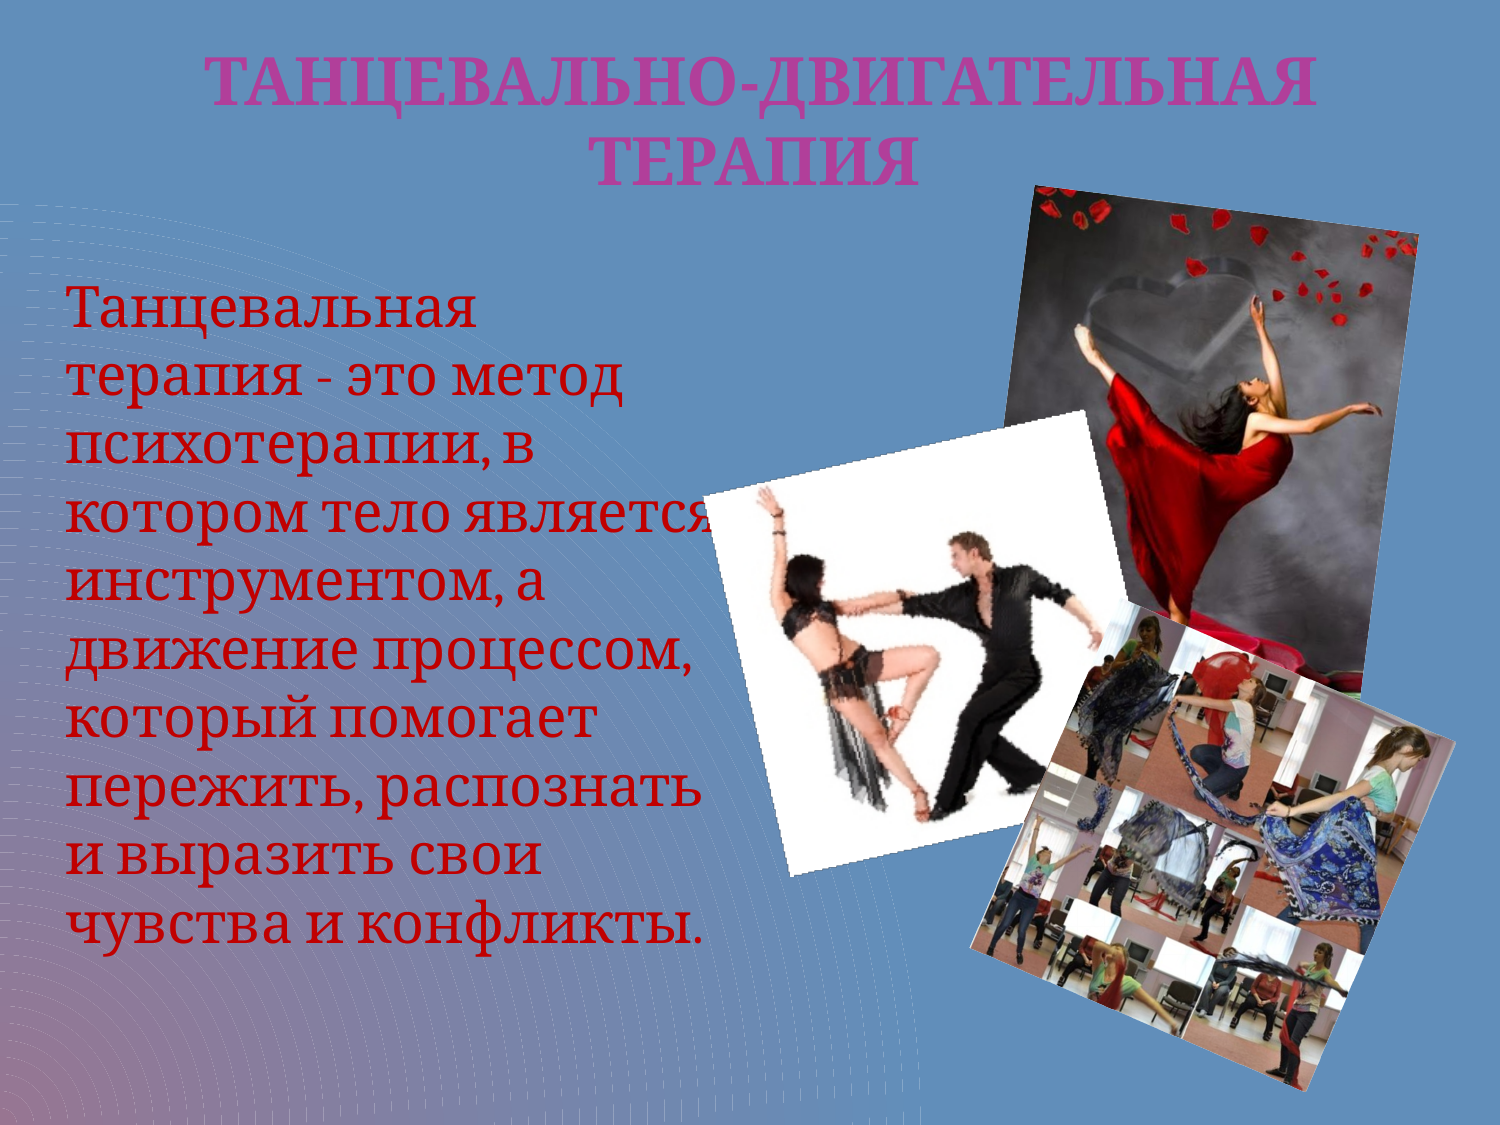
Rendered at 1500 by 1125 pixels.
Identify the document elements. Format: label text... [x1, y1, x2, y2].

title Танцевально-Двигательная терапия [49, 30, 1475, 197]
picture [702, 184, 1456, 1092]
list Танцевальная терапия - это метод психотерапии, в котором тело является инструментом, а движение процессом, который помогает пережить, распознать и выразить свои чувства и конфликты. [50, 262, 738, 1038]
